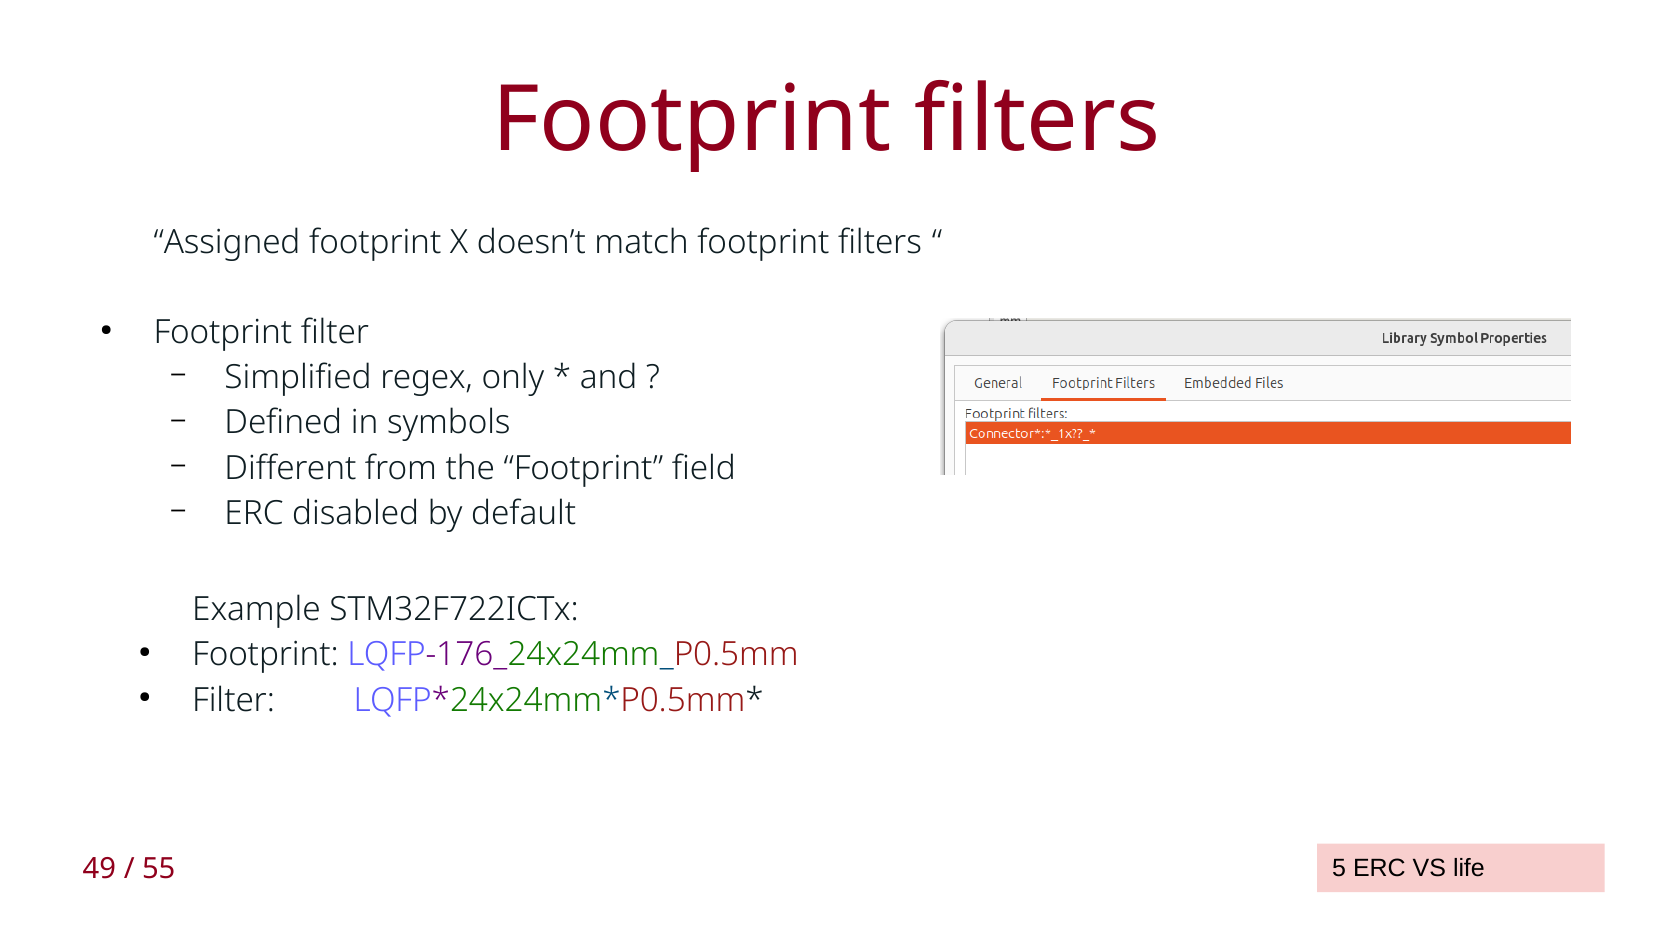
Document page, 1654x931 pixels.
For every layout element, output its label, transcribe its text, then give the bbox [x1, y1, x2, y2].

title Footprint filters [82, 37, 1571, 193]
text_box 5 ERC VS life [1317, 843, 1605, 893]
list “Assigned footprint X doesn’t match footprint filters “ Footprint filter Simplified regex, only * and ? Defined in symbols Different from the “Footprint” field ERC disabled by default [82, 217, 1002, 558]
list Example STM32F722ICTx: Footprint: LQFP-176_24x24mm_P0.5mm Filter: LQFP*24x24mm*P0.5mm* [121, 585, 1302, 770]
picture [940, 318, 1571, 475]
